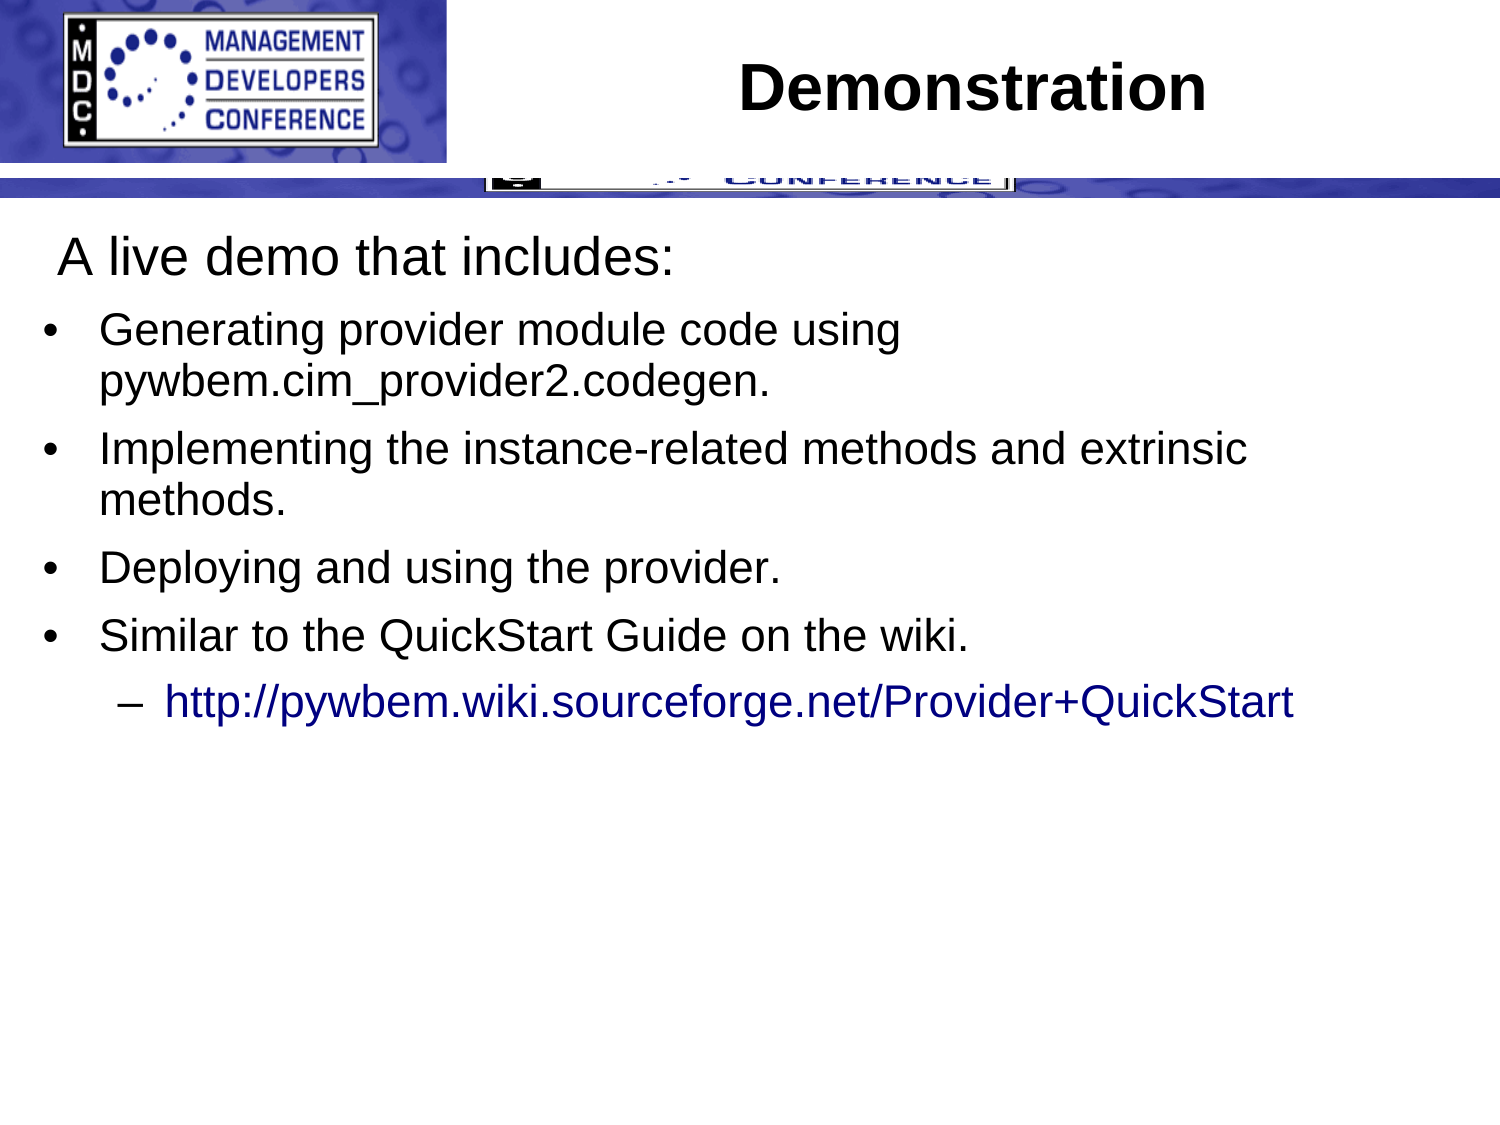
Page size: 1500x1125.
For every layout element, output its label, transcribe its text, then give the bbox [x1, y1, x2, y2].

title Demonstration [447, 0, 1500, 176]
picture [0, 0, 447, 163]
list A live demo that includes: Generating provider module code using pywbem.cim_provider2.codegen. Implementing the instance-related methods and extrinsic methods. Deploying and using the provider. Similar to the QuickStart Guide on the wiki. http://pywbem.wiki.sourceforge.net/Provider+QuickStart [42, 226, 1433, 969]
picture [0, 178, 1500, 198]
